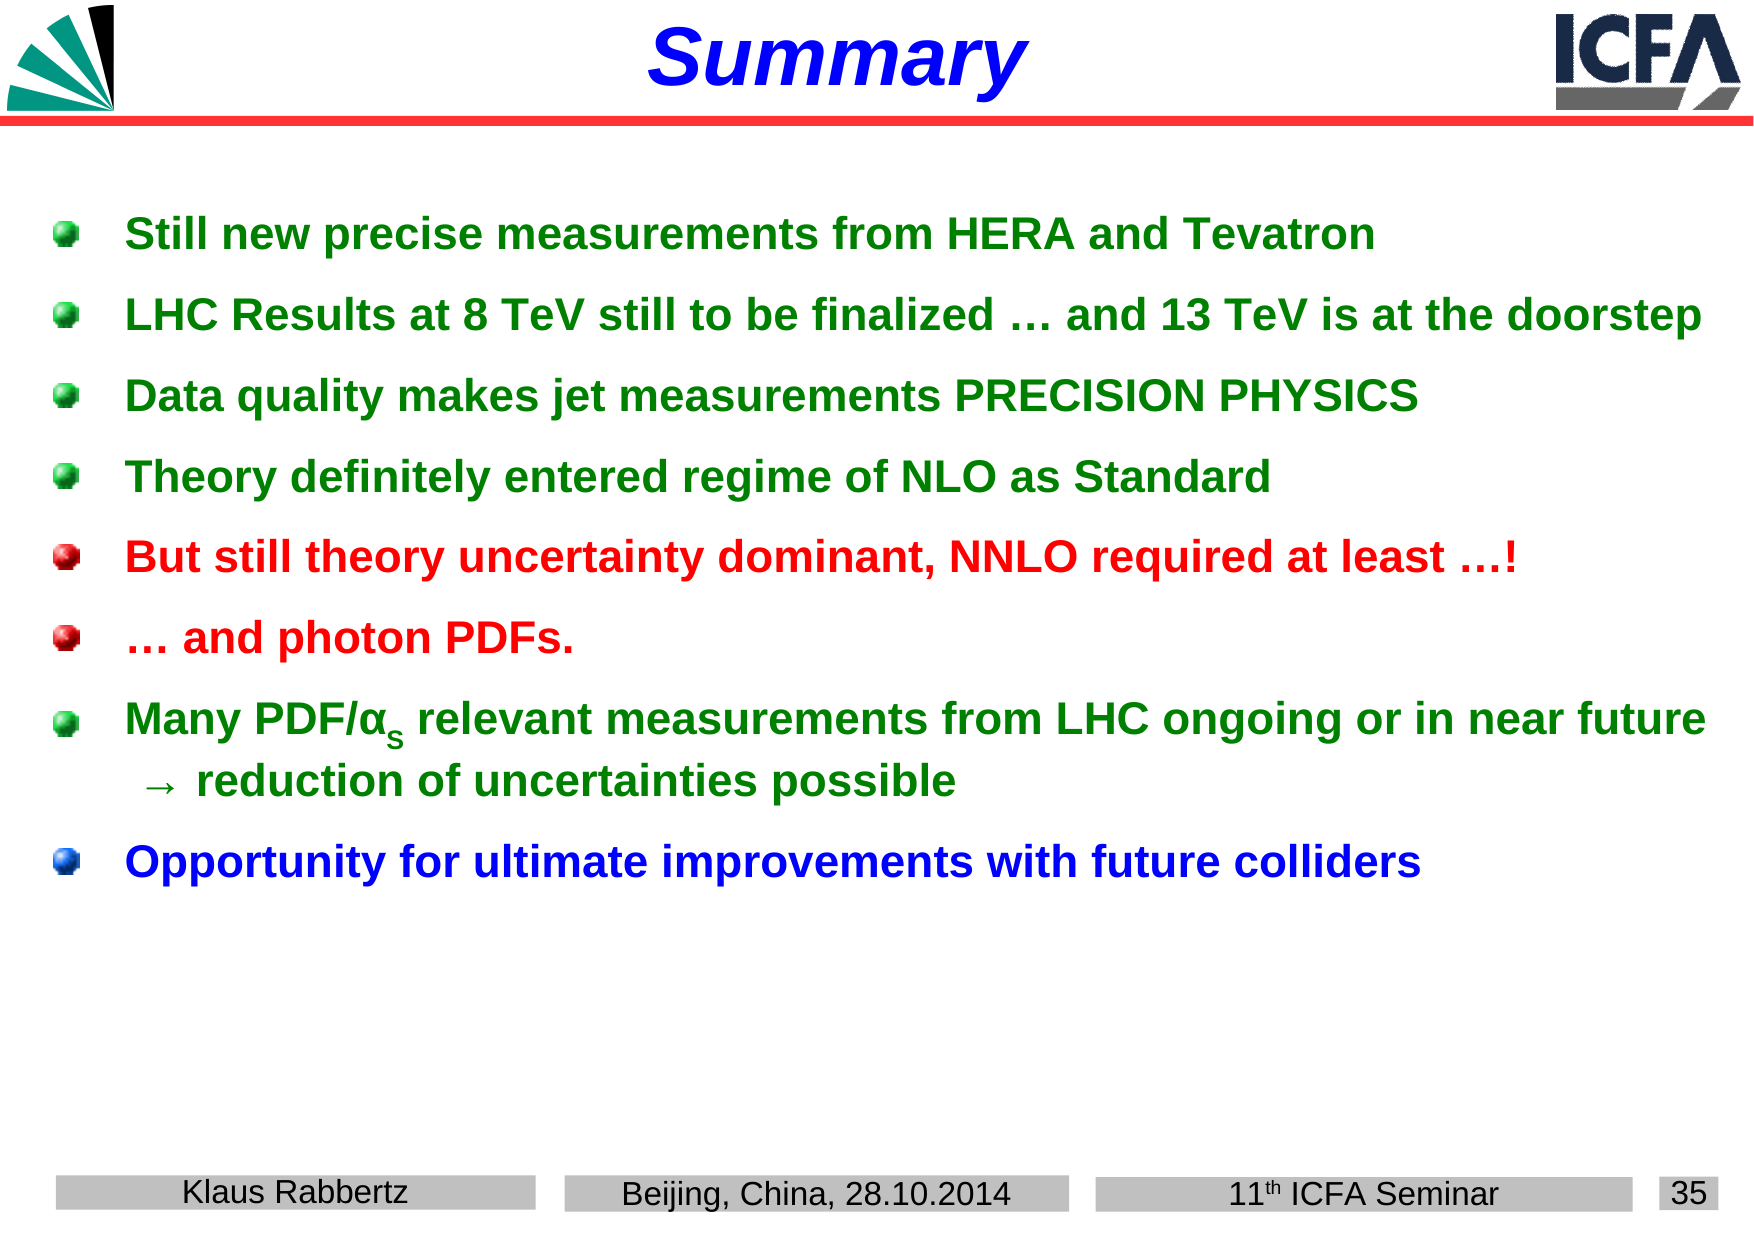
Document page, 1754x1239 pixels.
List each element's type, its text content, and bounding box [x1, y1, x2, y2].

title Summary [129, 0, 1545, 114]
picture [1556, 14, 1741, 110]
picture [7, 5, 114, 112]
list Still new precise measurements from HERA and Tevatron LHC Results at 8 TeV still to be finalized … and 13 TeV is at the doorstep Data quality makes jet measurements PRECISION PHYSICS Theory definitely entered regime of NLO as Standard But still theory uncertainty dominant, NNLO required at least …! … and photon PDFs. Many PDF/αS relevant measurements from LHC ongoing or in near future → reduction of uncertainties possible Opportunity for ultimate improvements with future colliders [41, 208, 1725, 888]
